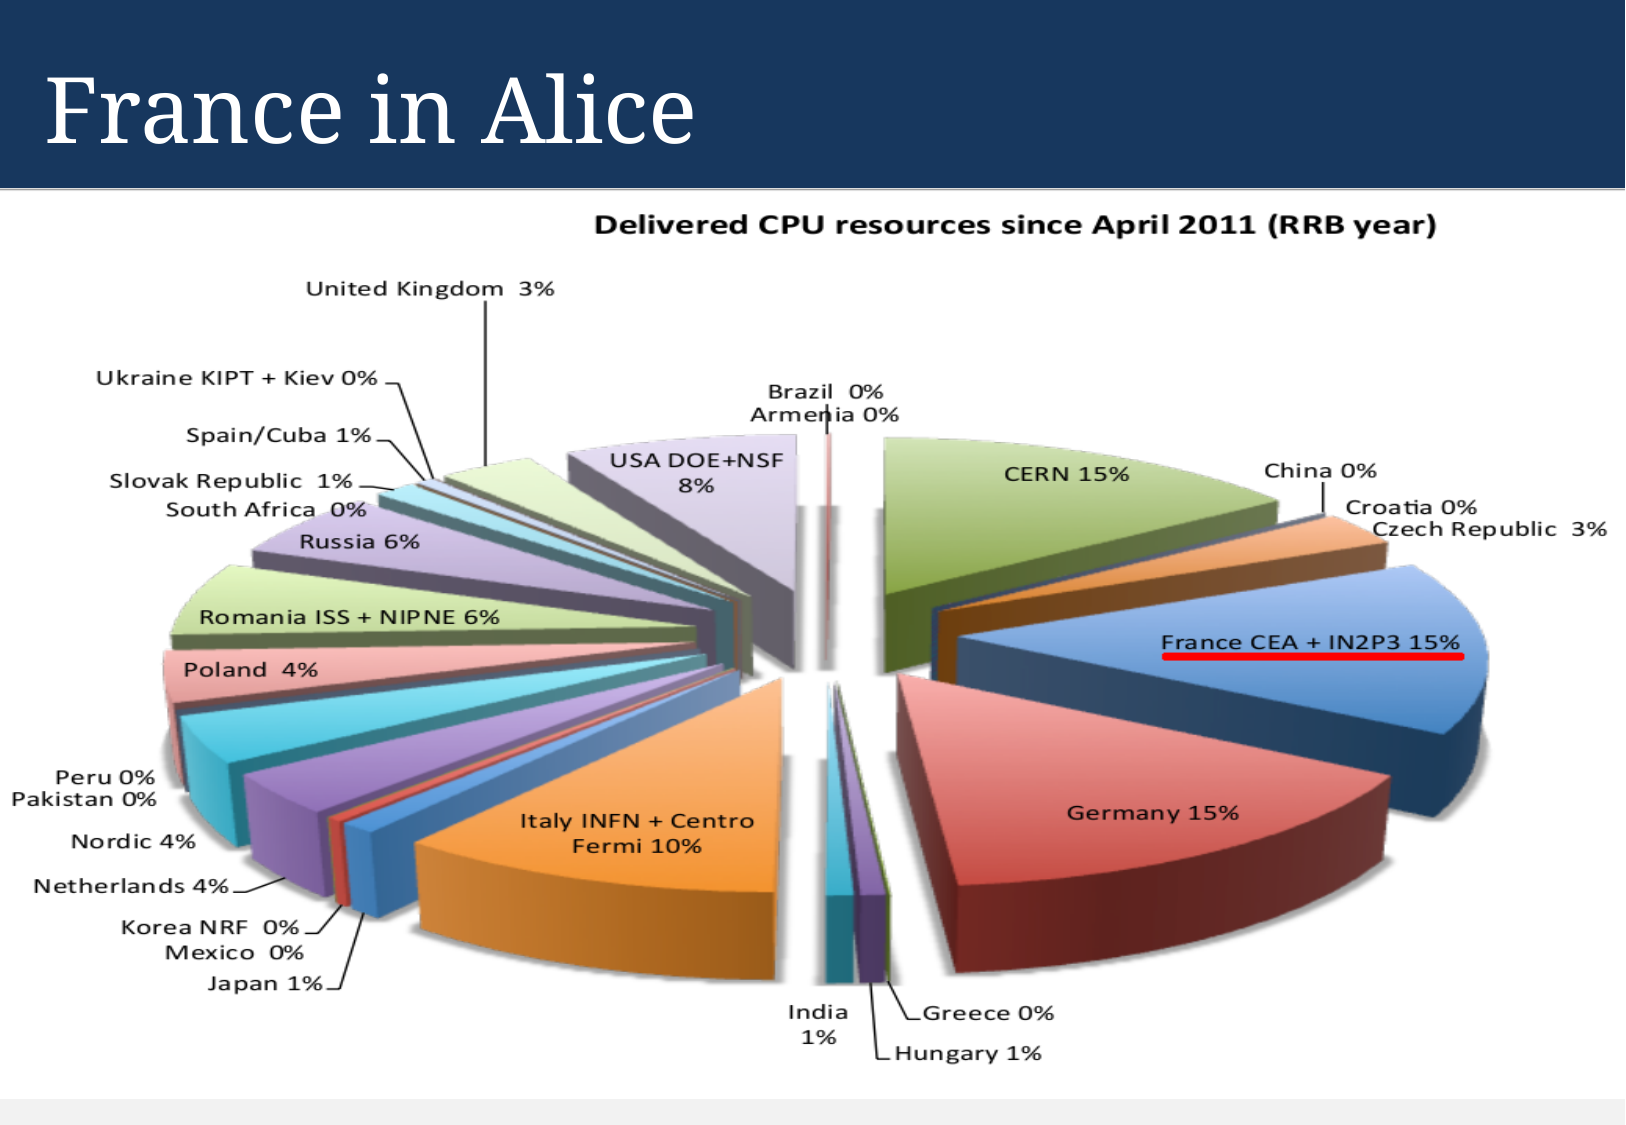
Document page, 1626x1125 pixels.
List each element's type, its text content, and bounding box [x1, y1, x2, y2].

picture [0, 188, 1625, 1099]
title France in Alice [44, 50, 1594, 166]
